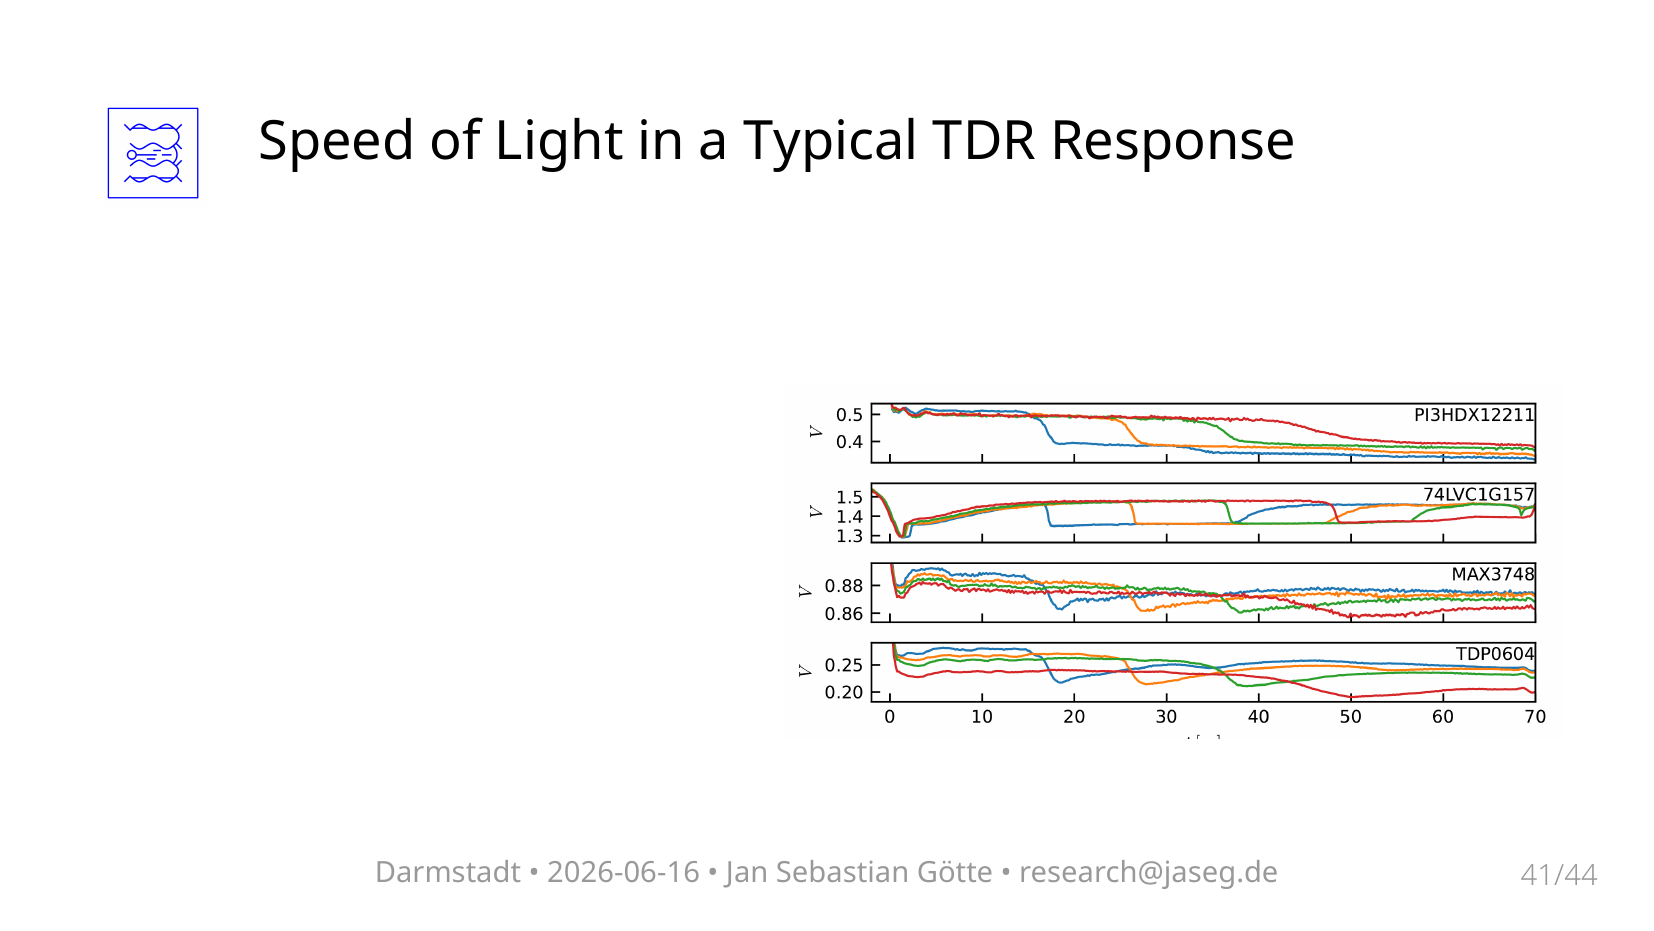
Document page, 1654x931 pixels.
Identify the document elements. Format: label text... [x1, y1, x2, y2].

picture [780, 383, 1565, 739]
text_box Speed of Light in a Typical TDR Response [243, 93, 1543, 213]
picture [99, 99, 207, 207]
